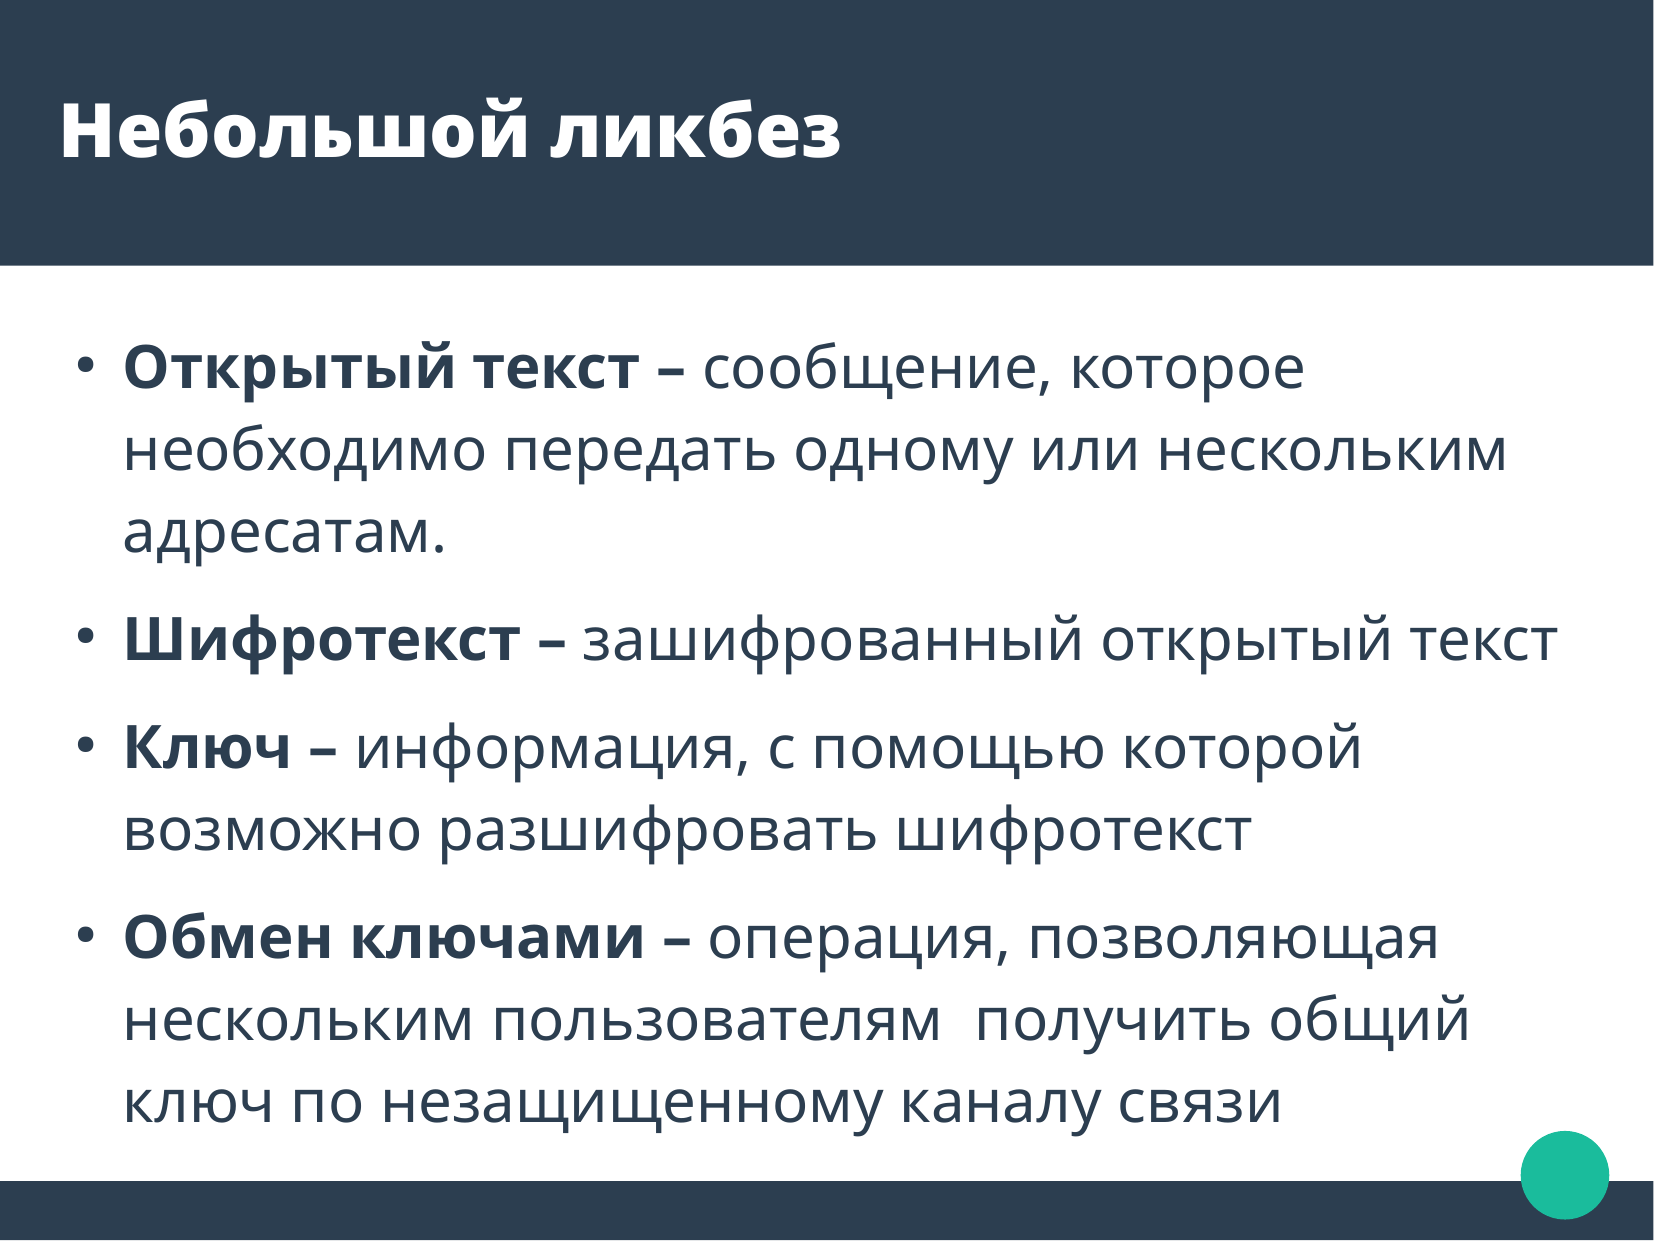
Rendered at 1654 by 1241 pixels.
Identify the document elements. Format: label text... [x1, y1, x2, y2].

title Небольшой ликбез [59, 49, 1595, 207]
list Открытый текст – сообщение, которое необходимо передать одному или нескольким адресатам. Шифротекст – зашифрованный открытый текст Ключ – информация, с помощью которой возможно разшифровать шифротекст Обмен ключами – операция, позволяющая нескольким пользователям получить общий ключ по незащищенному каналу связи [59, 324, 1595, 1152]
